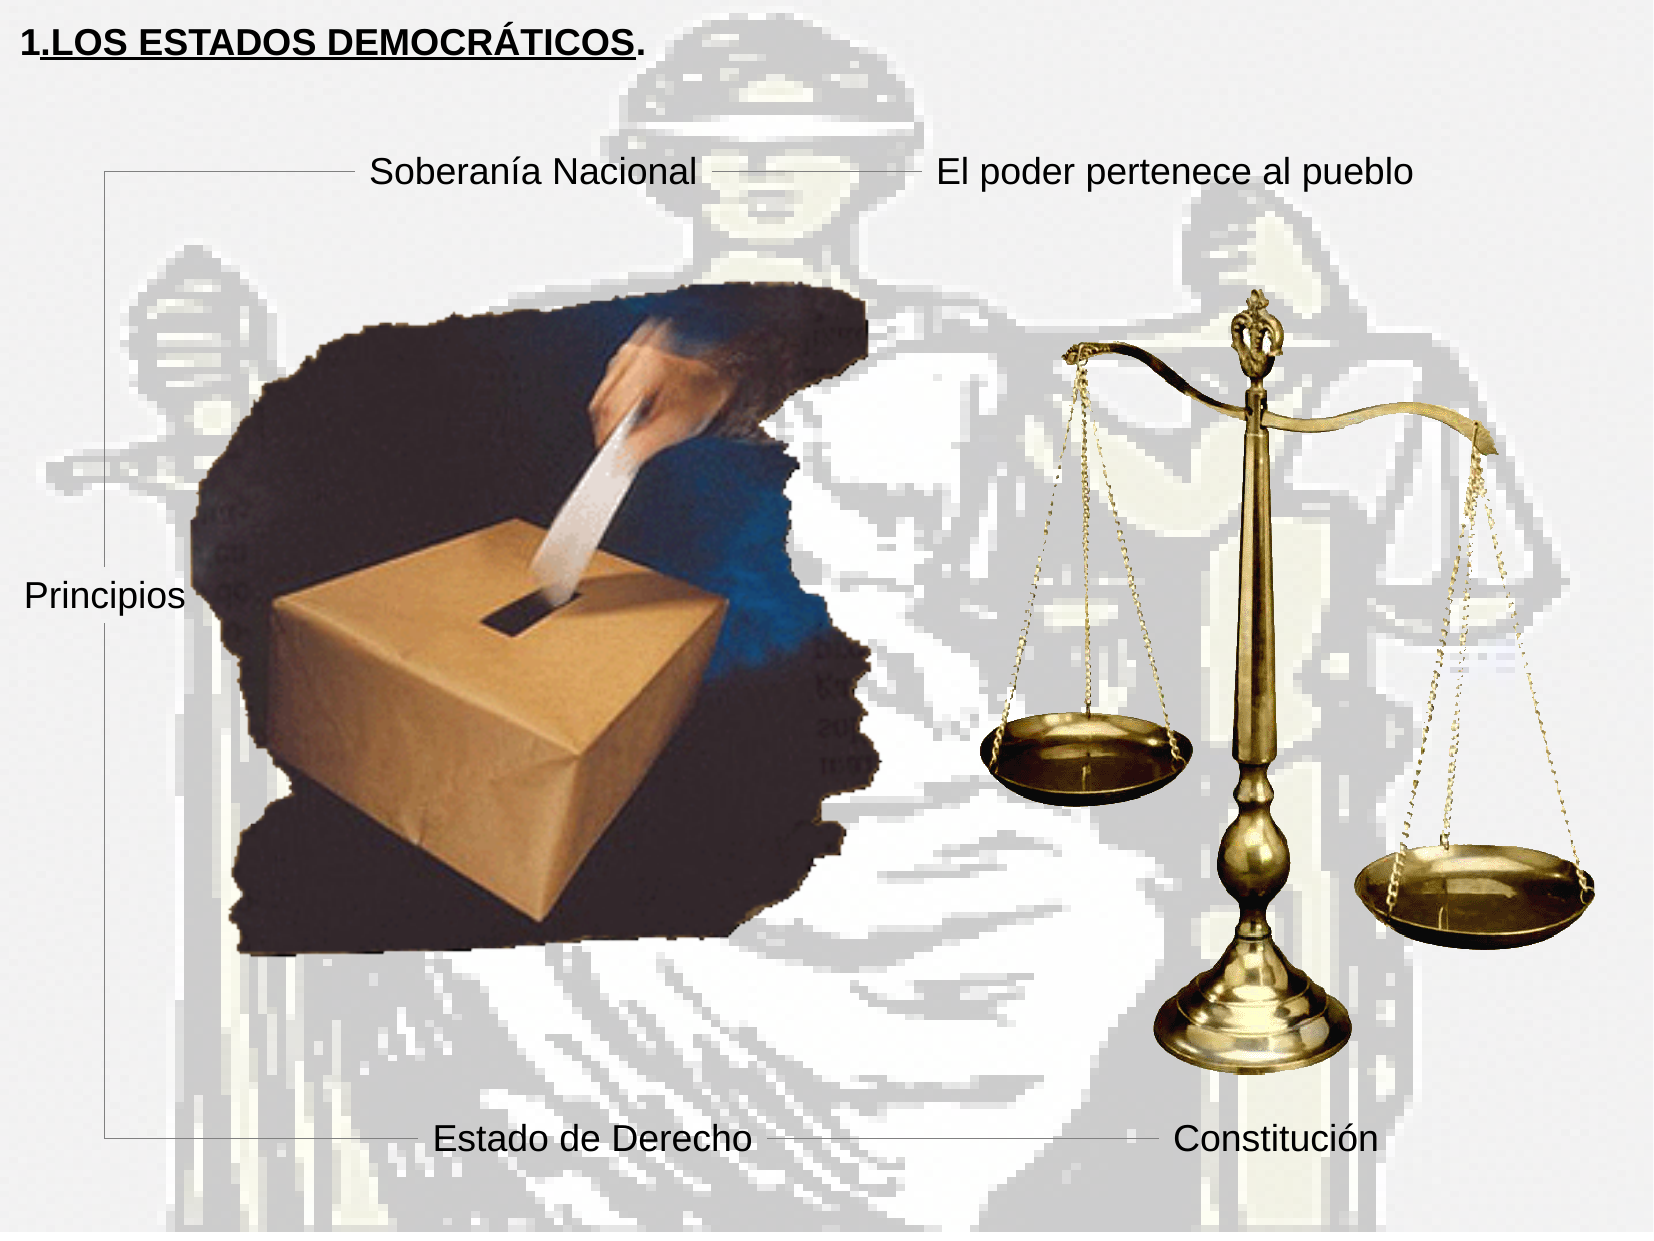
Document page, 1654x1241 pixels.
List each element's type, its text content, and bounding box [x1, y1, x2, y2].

text_box El poder pertenece al pueblo [921, 142, 1429, 200]
text_box Constitución [1158, 1110, 1394, 1168]
text_box 1.LOS ESTADOS DEMOCRÁTICOS. [5, 14, 662, 71]
text_box Estado de Derecho [417, 1110, 768, 1168]
text_box Principios [9, 566, 188, 624]
text_box Soberanía Nacional [354, 142, 713, 200]
picture [0, 0, 1654, 1232]
